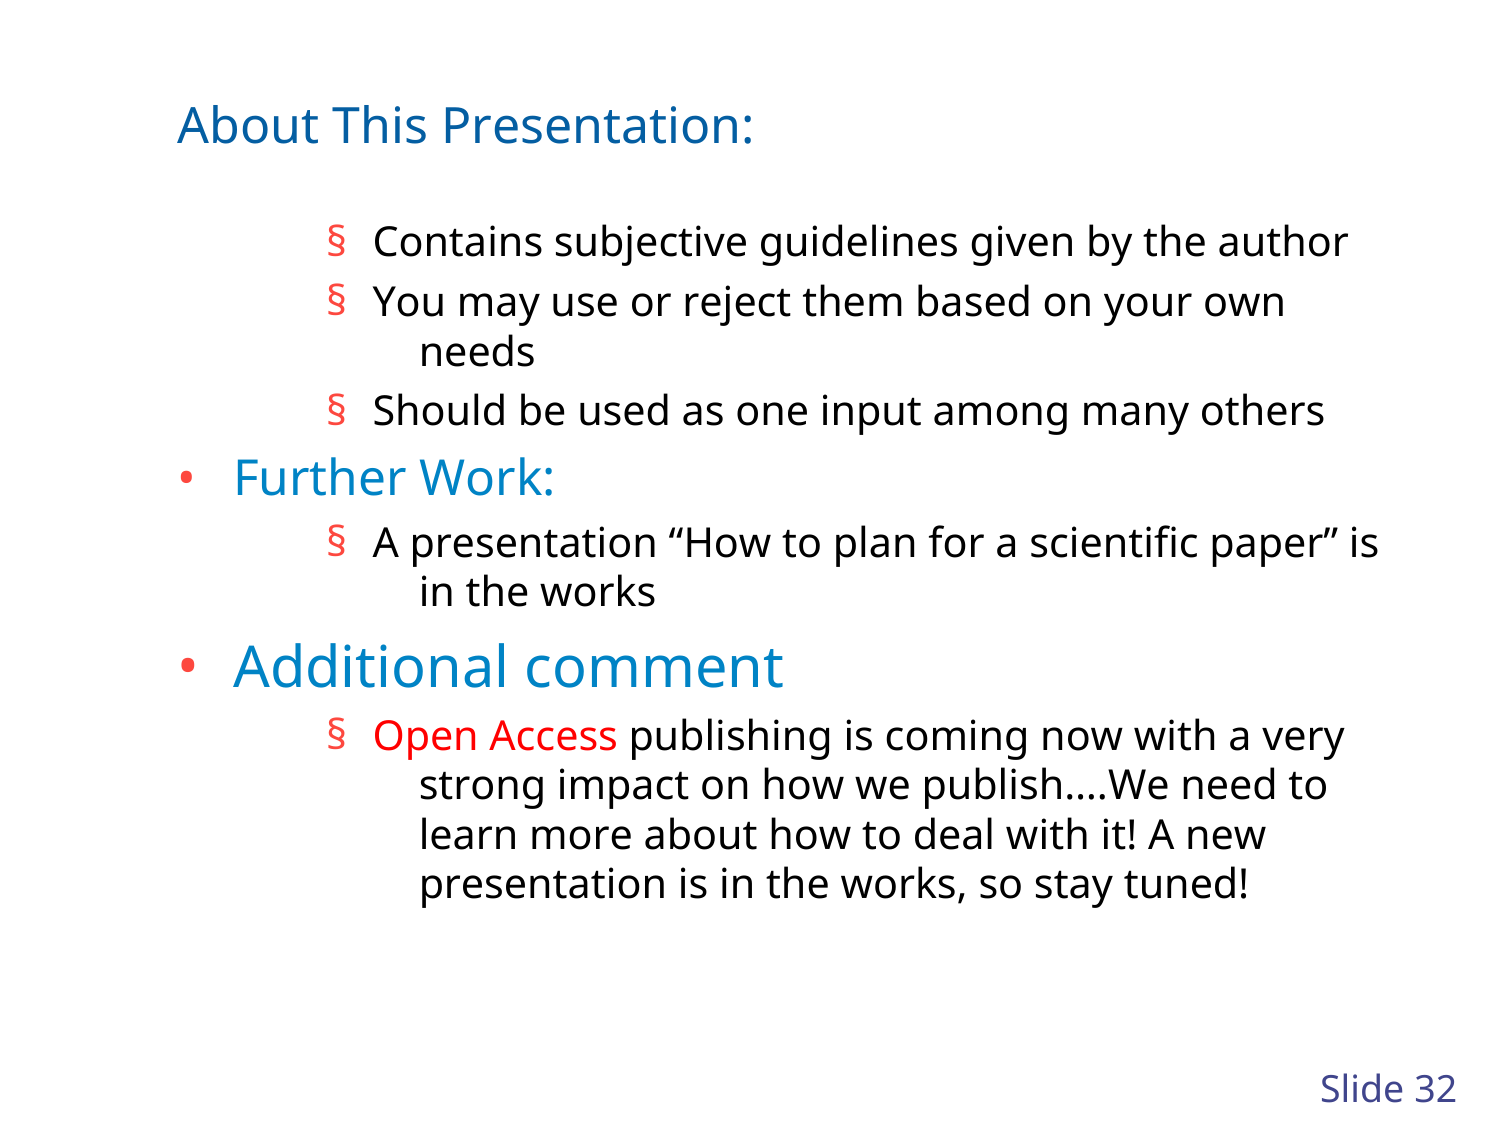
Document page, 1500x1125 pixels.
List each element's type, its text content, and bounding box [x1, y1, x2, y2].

title About This Presentation: [162, 50, 1413, 161]
list Contains subjective guidelines given by the author You may use or reject them based on your own needs Should be used as one input among many others Further Work: A presentation “How to plan for a scientific paper” is in the works Additional comment Open Access publishing is coming now with a very strong impact on how we publish….We need to learn more about how to deal with it! A new presentation is in the works, so stay tuned! [162, 208, 1417, 923]
